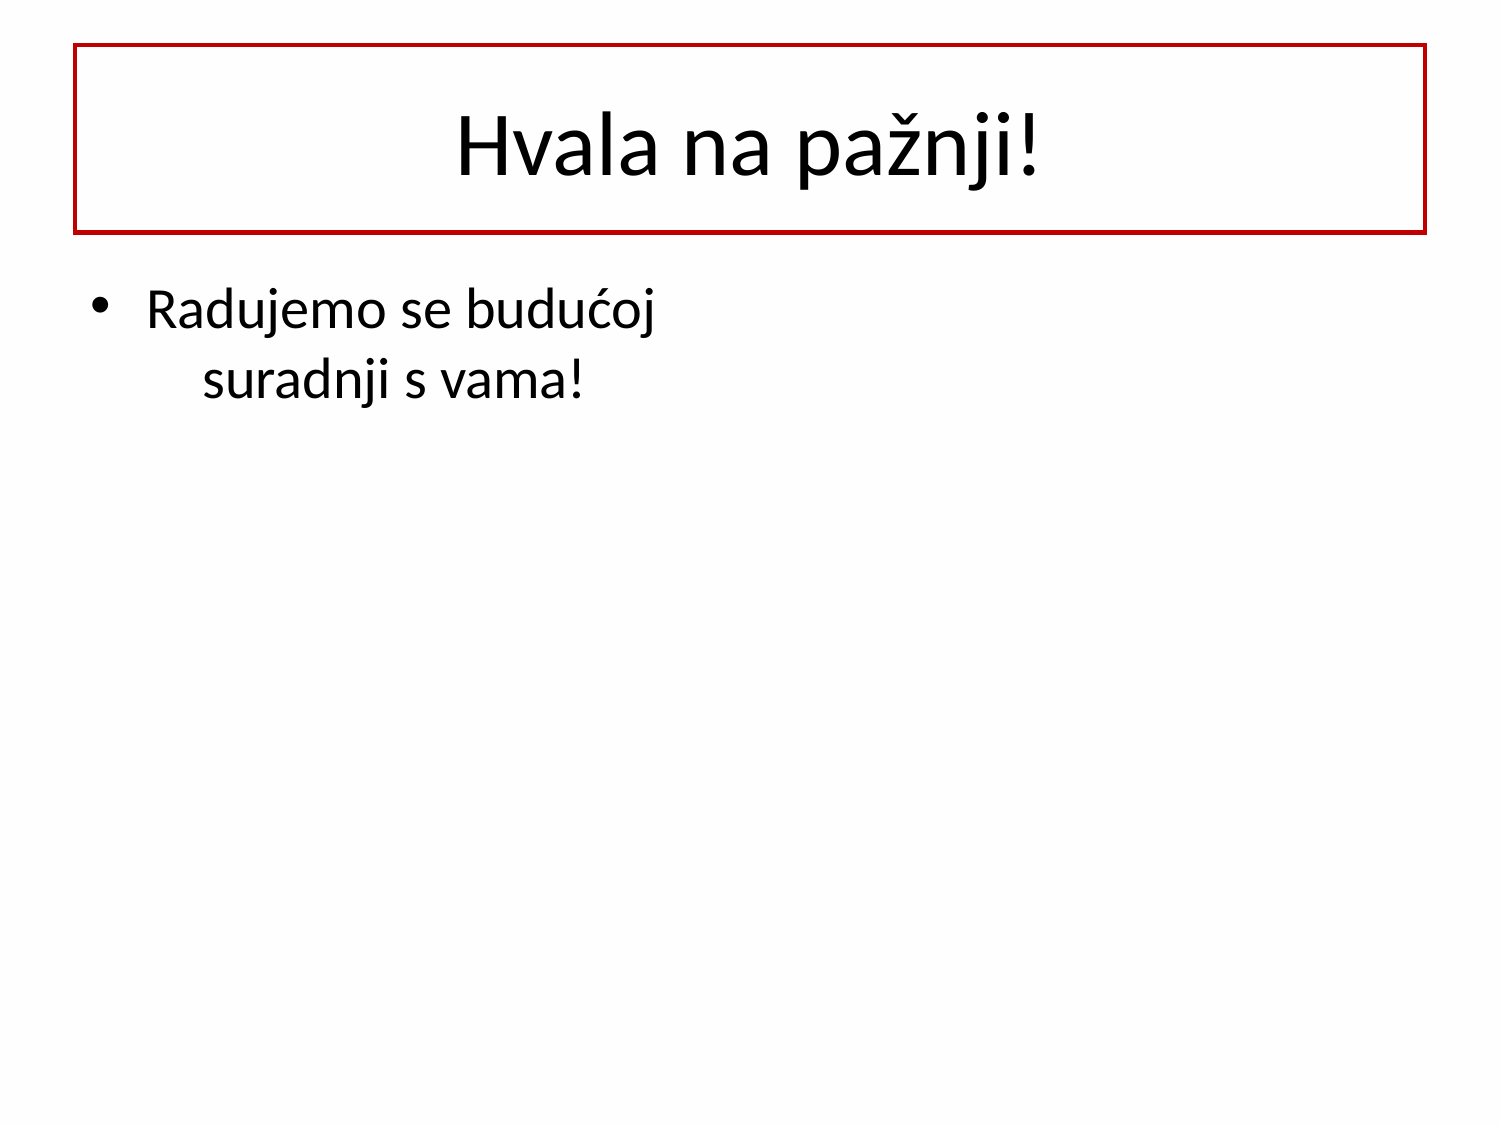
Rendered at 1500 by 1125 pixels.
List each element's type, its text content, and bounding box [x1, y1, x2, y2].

title Hvala na pažnji! [75, 45, 1426, 233]
list Radujemo se budućoj suradnji s vama! [75, 262, 738, 1005]
